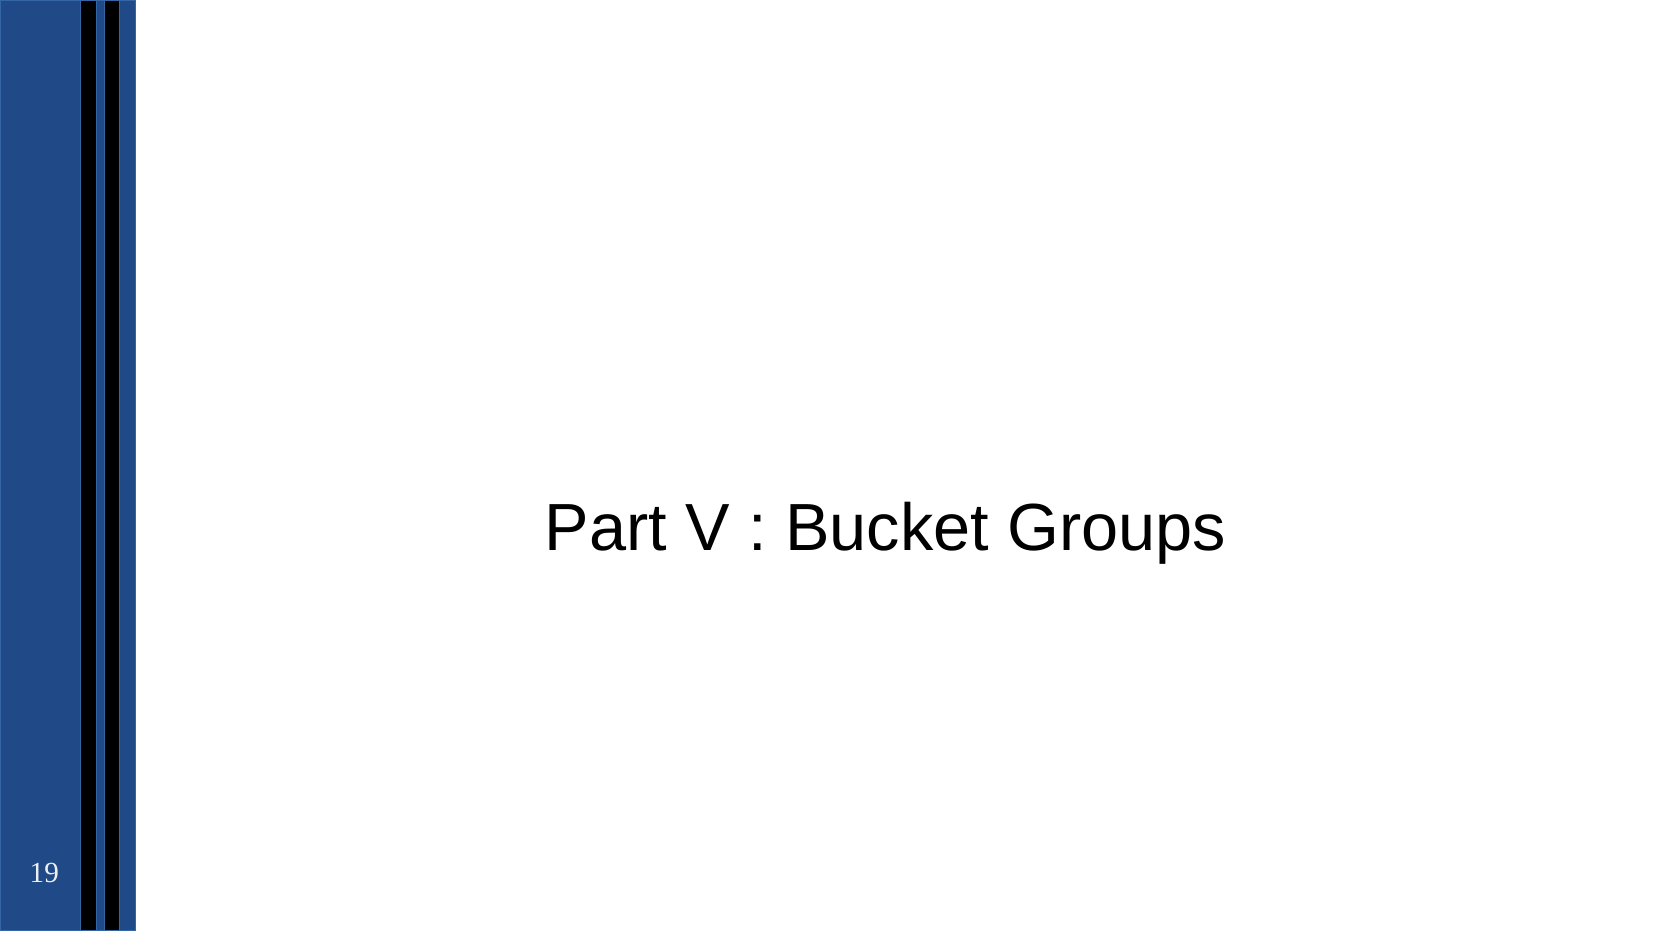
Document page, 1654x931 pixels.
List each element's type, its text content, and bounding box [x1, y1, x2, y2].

subtitle Part V : Bucket Groups [141, 166, 1630, 888]
